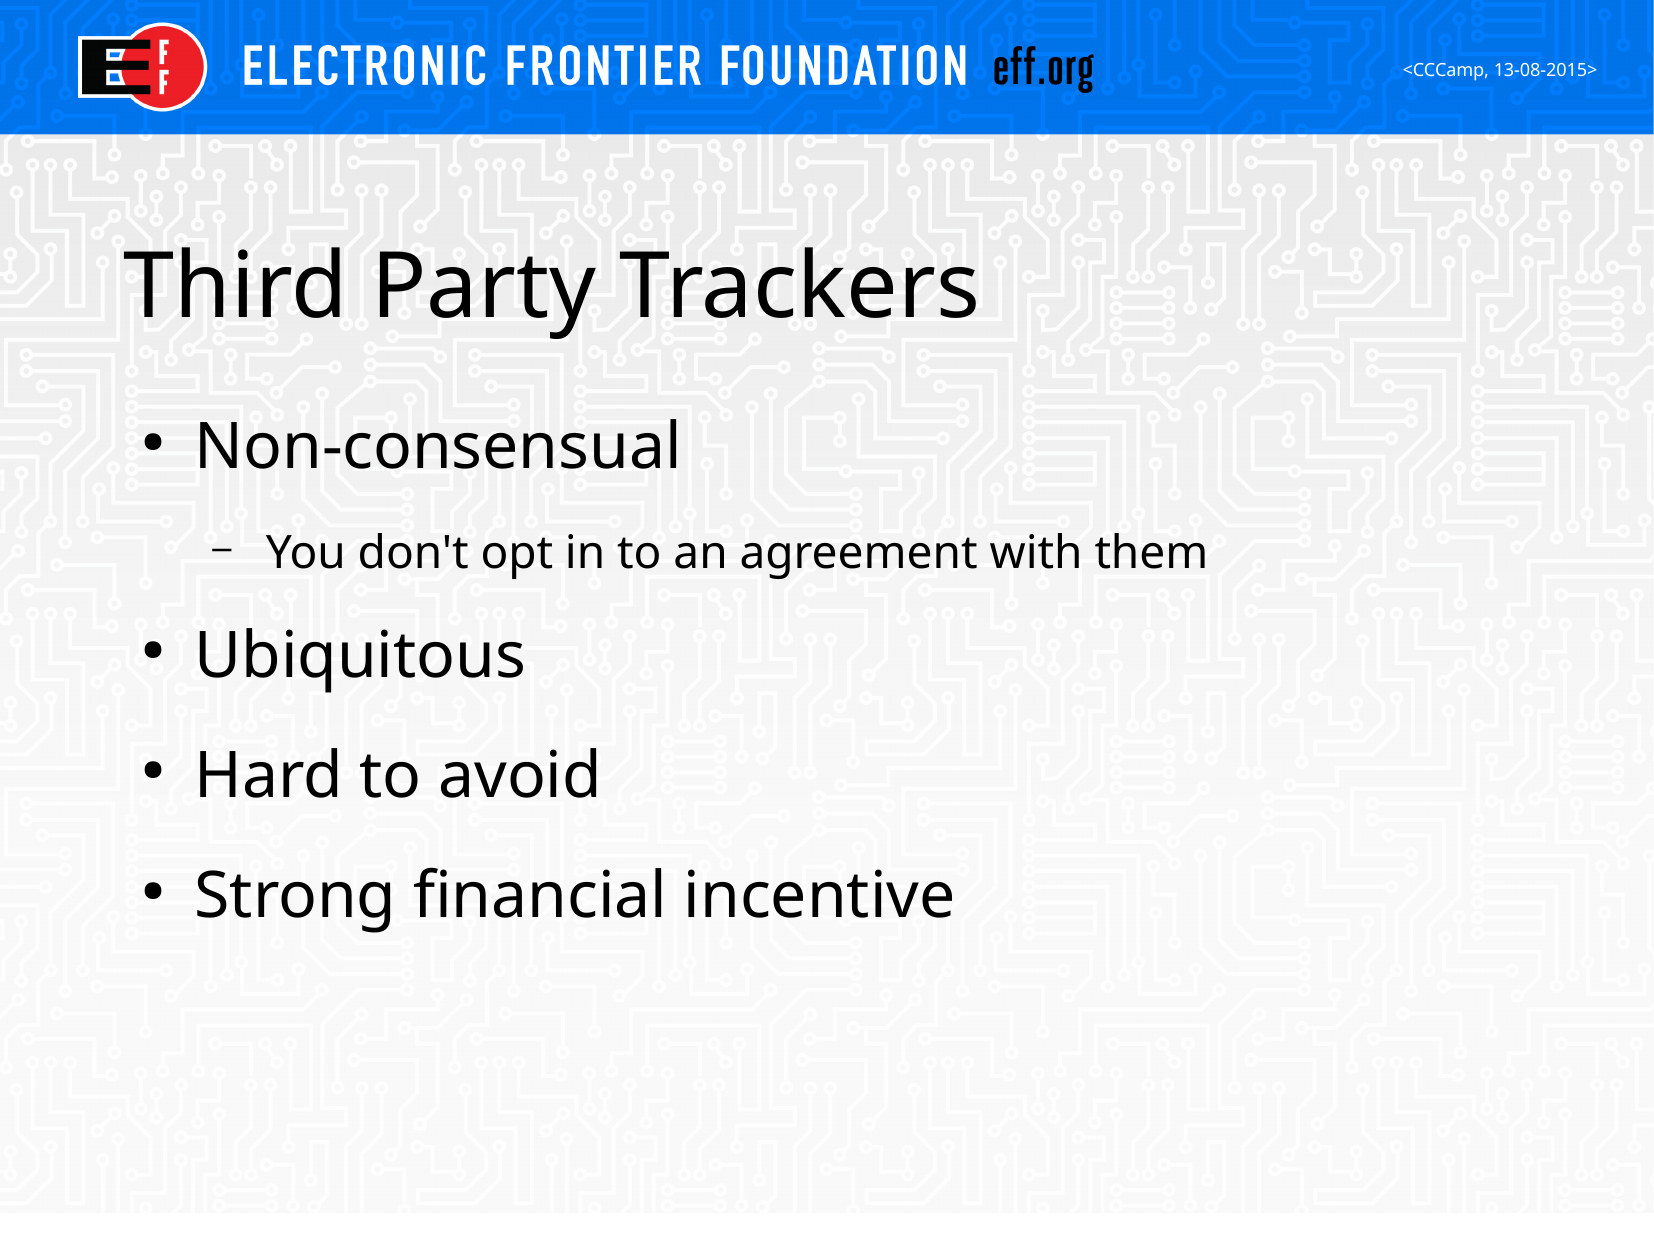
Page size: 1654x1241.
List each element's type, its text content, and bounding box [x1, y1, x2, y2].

title Third Party Trackers [124, 179, 1530, 386]
picture [0, 0, 1654, 1213]
list Non-consensual You don't opt in to an agreement with them Ubiquitous Hard to avoid Strong financial incentive [124, 399, 1530, 1144]
